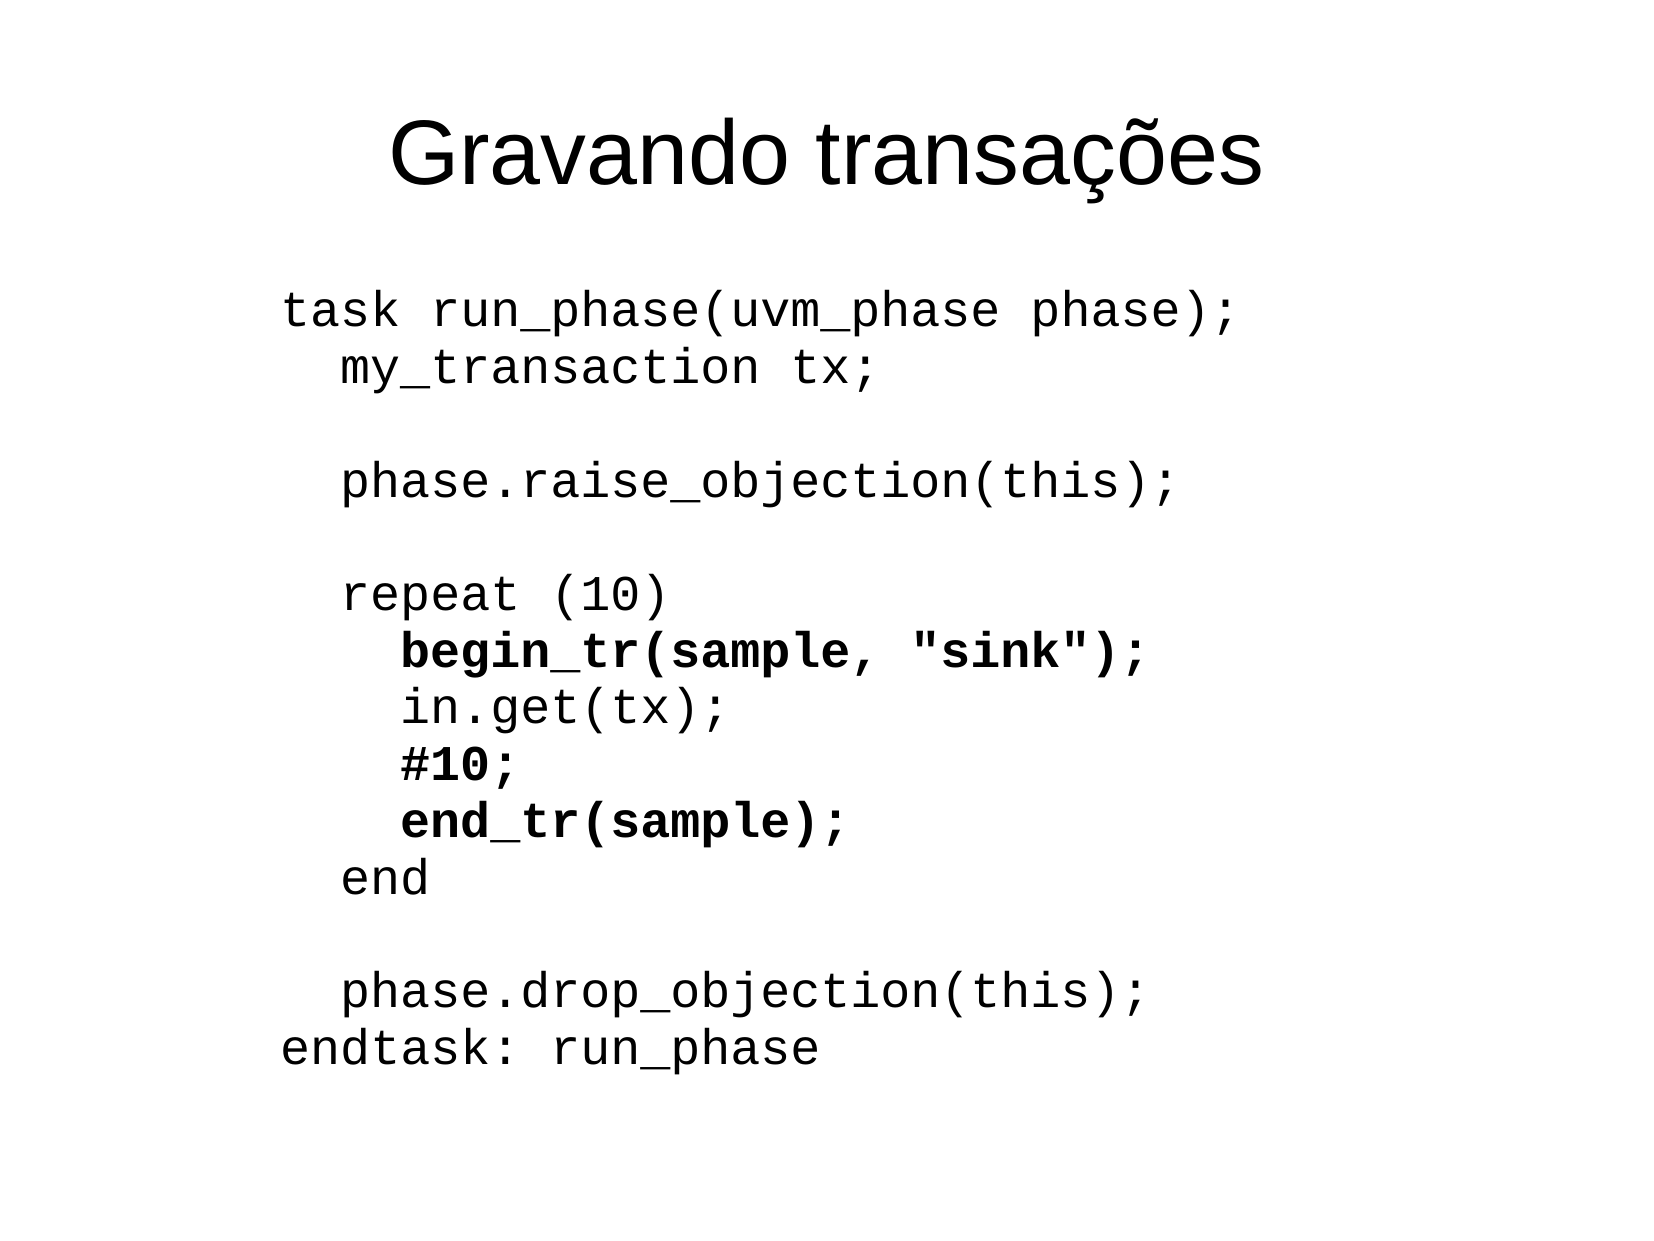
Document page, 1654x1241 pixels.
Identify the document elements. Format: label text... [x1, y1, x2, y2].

list task run_phase(uvm_phase phase); my_transaction tx; phase.raise_objection(this); repeat (10) begin_tr(sample, "sink"); in.get(tx); #10; end_tr(sample); end phase.drop_objection(this); endtask: run_phase [280, 285, 1291, 1156]
title Gravando transações [82, 49, 1571, 257]
